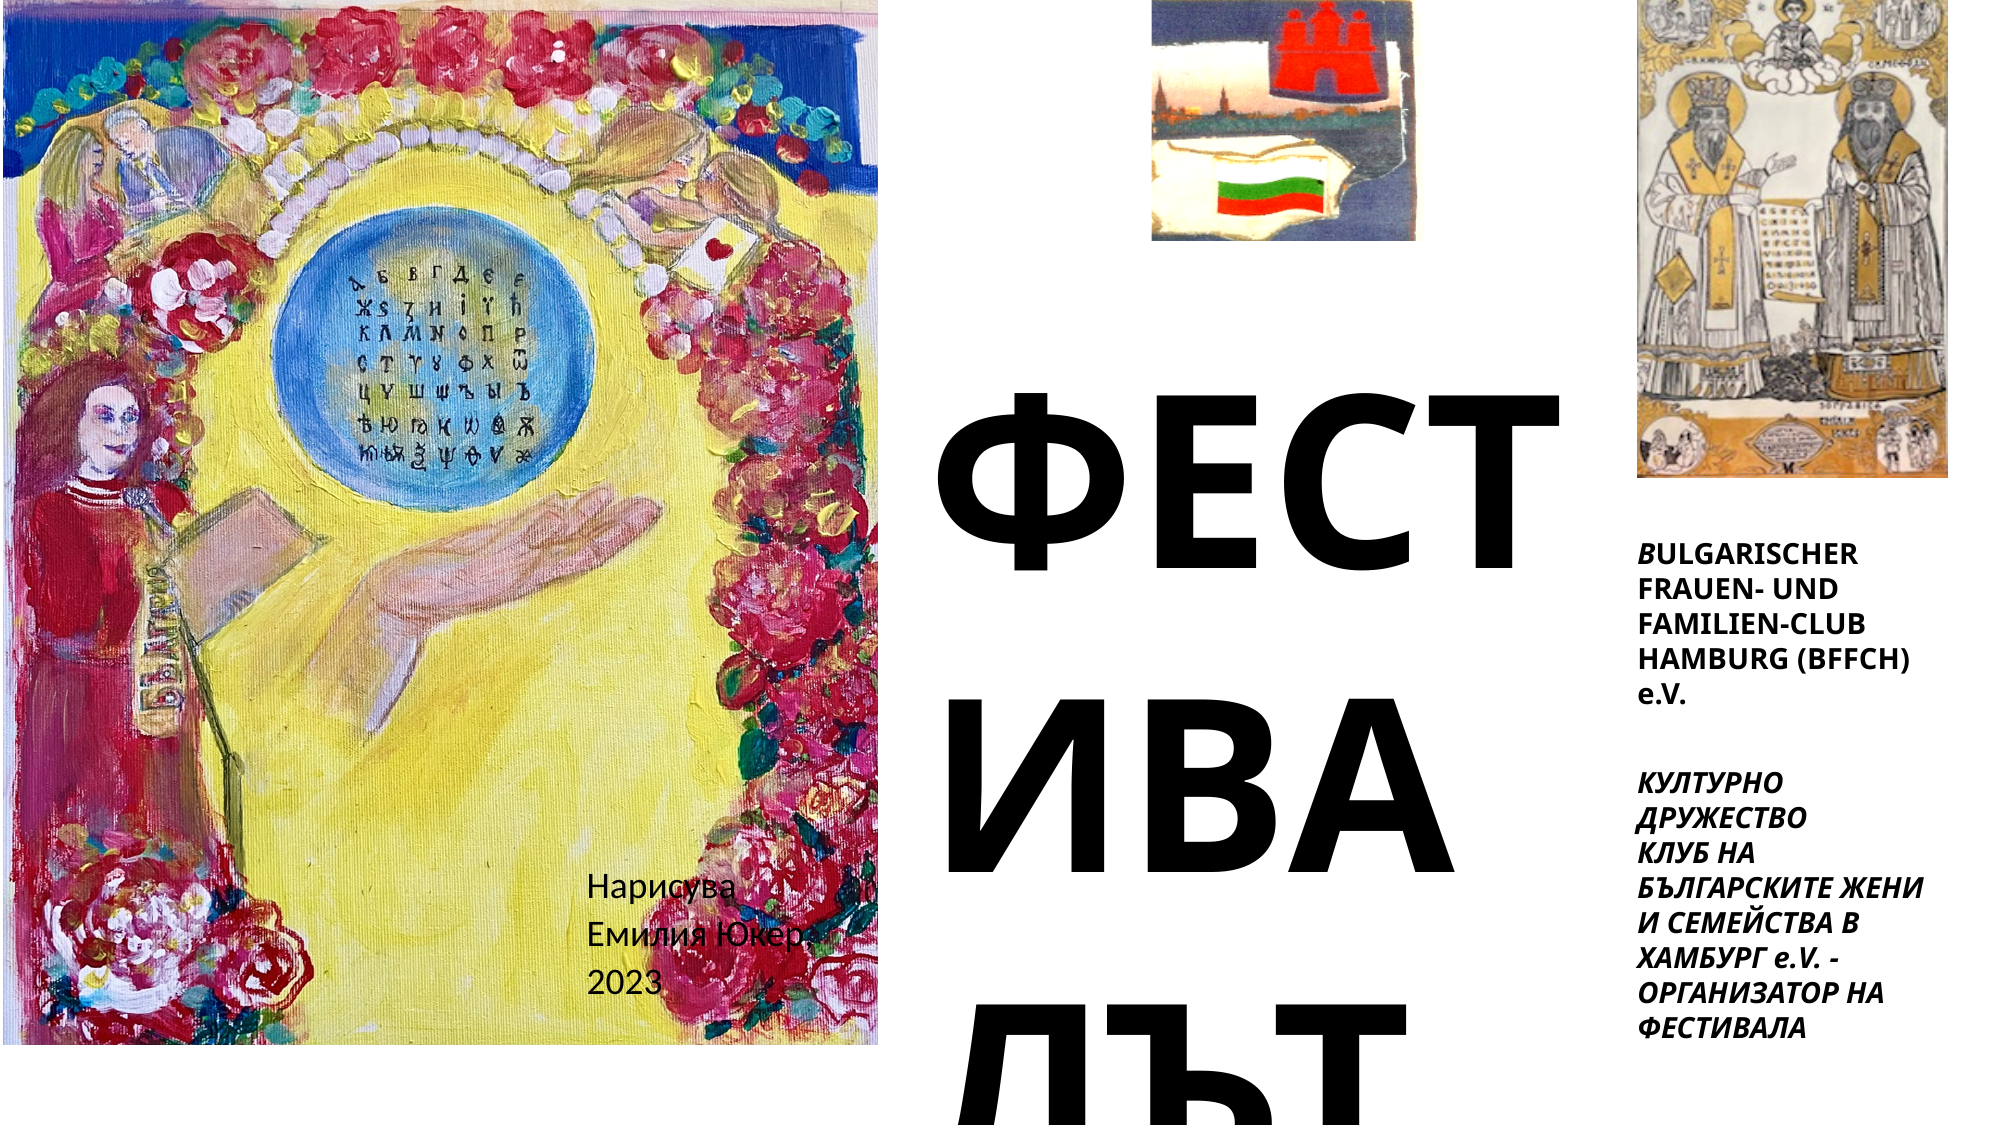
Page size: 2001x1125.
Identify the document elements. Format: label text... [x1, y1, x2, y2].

subtitle ФЕСТИВАЛЪТ на българската художествена литература в Хамбург се проведе успешно на 3.6.2023 г. събота 17 – 21 часа в Hamburg-Haus Eimsbüttel Doormannsweg 12 20259 Hamburg Kleiner Saal [912, 305, 1604, 887]
picture [3, 0, 878, 1045]
picture [1151, 0, 1425, 241]
text_box Нарисува Eмилия Юкер, 2023 [571, 850, 839, 1010]
picture [1637, 0, 1948, 477]
text_box BULGARISCHER FRAUEN- UND FAMILIEN-CLUB HAMBURG (BFFCH) e.V. КУЛТУРНО ДРУЖЕСТВО КЛУБ НА БЪЛГАРСКИТЕ ЖЕНИ И СЕМЕЙСТВА В ХАМБУРГ е.V. - ОРГАНИЗАТОР НА ФЕСТИВАЛА [1622, 477, 1948, 1053]
title [912, 412, 1637, 1018]
